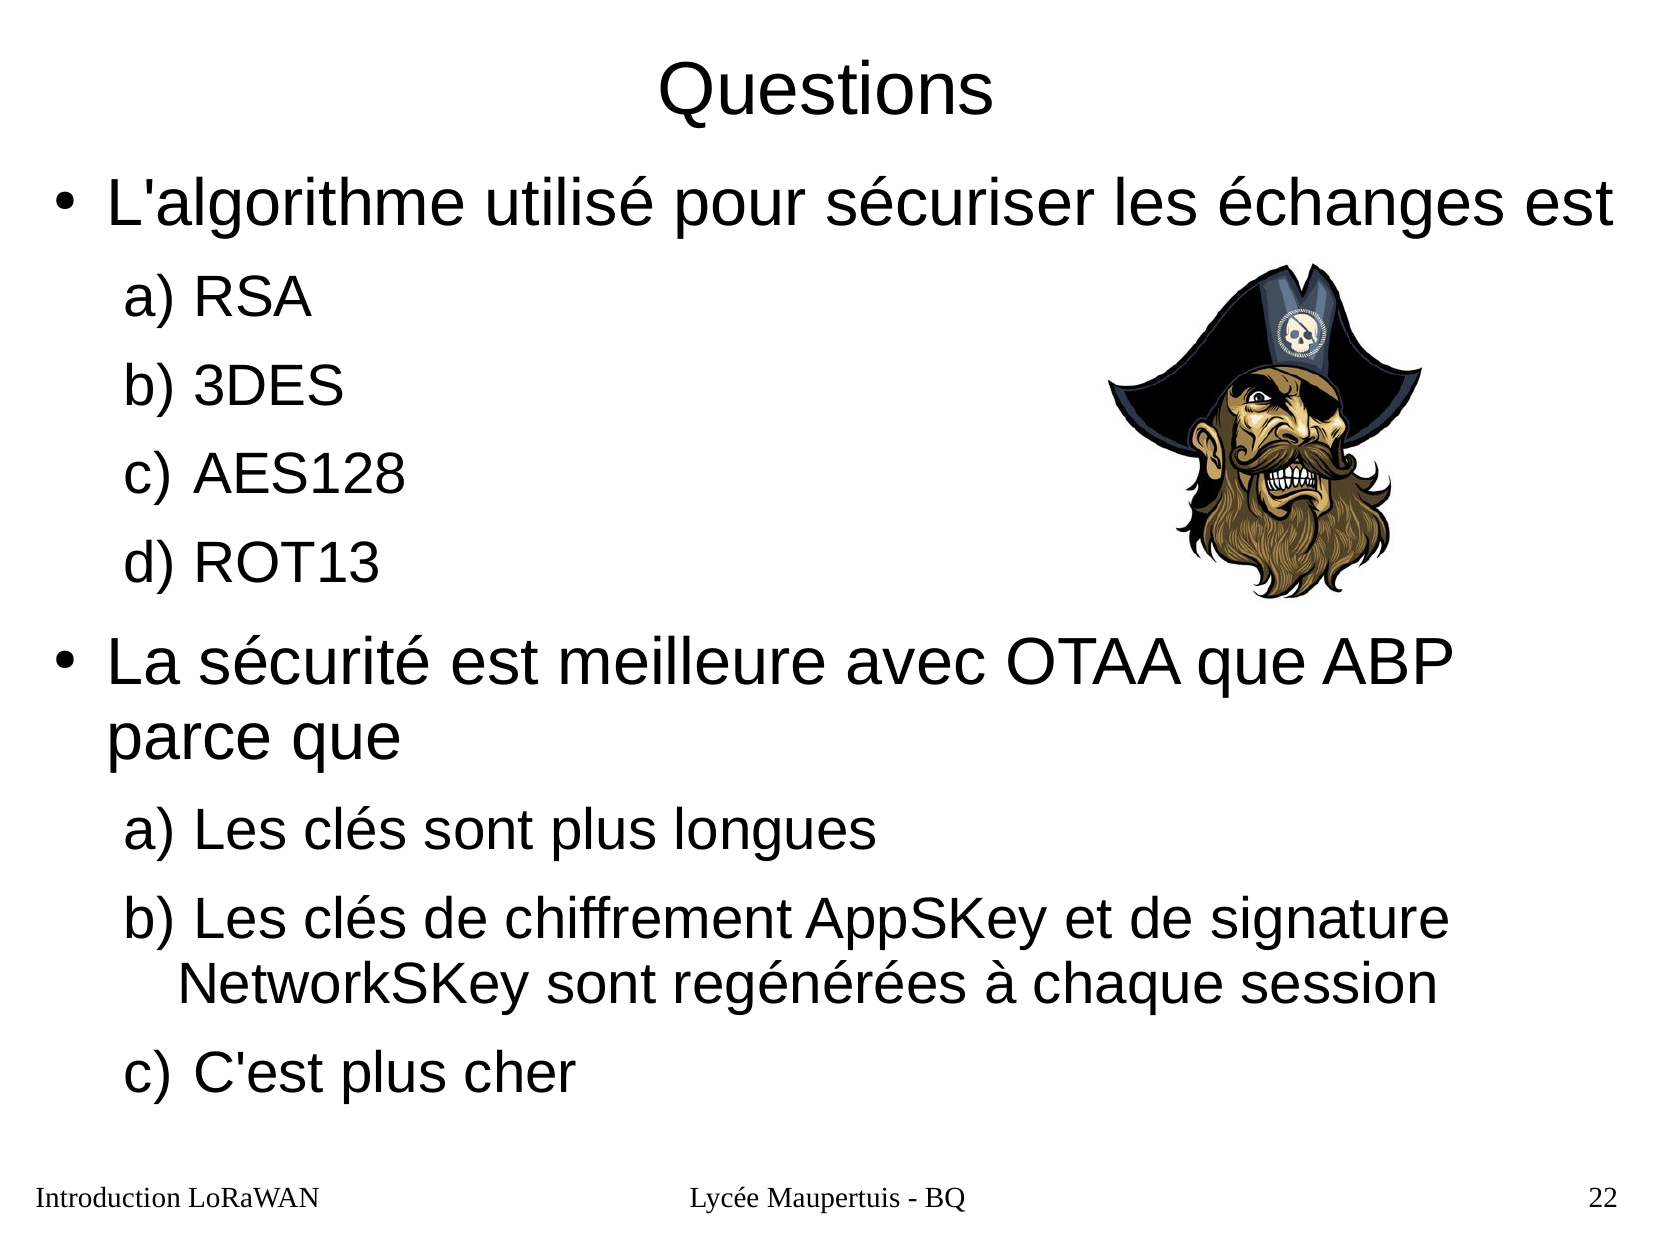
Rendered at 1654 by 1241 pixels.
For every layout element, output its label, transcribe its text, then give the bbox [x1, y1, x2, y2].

title Questions [35, 35, 1619, 142]
list L'algorithme utilisé pour sécuriser les échanges est RSA 3DES AES128 ROT13 La sécurité est meilleure avec OTAA que ABP parce que Les clés sont plus longues Les clés de chiffrement AppSKey et de signature NetworkSKey sont regénérées à chaque session C'est plus cher [35, 165, 1619, 1170]
picture [1095, 259, 1441, 606]
